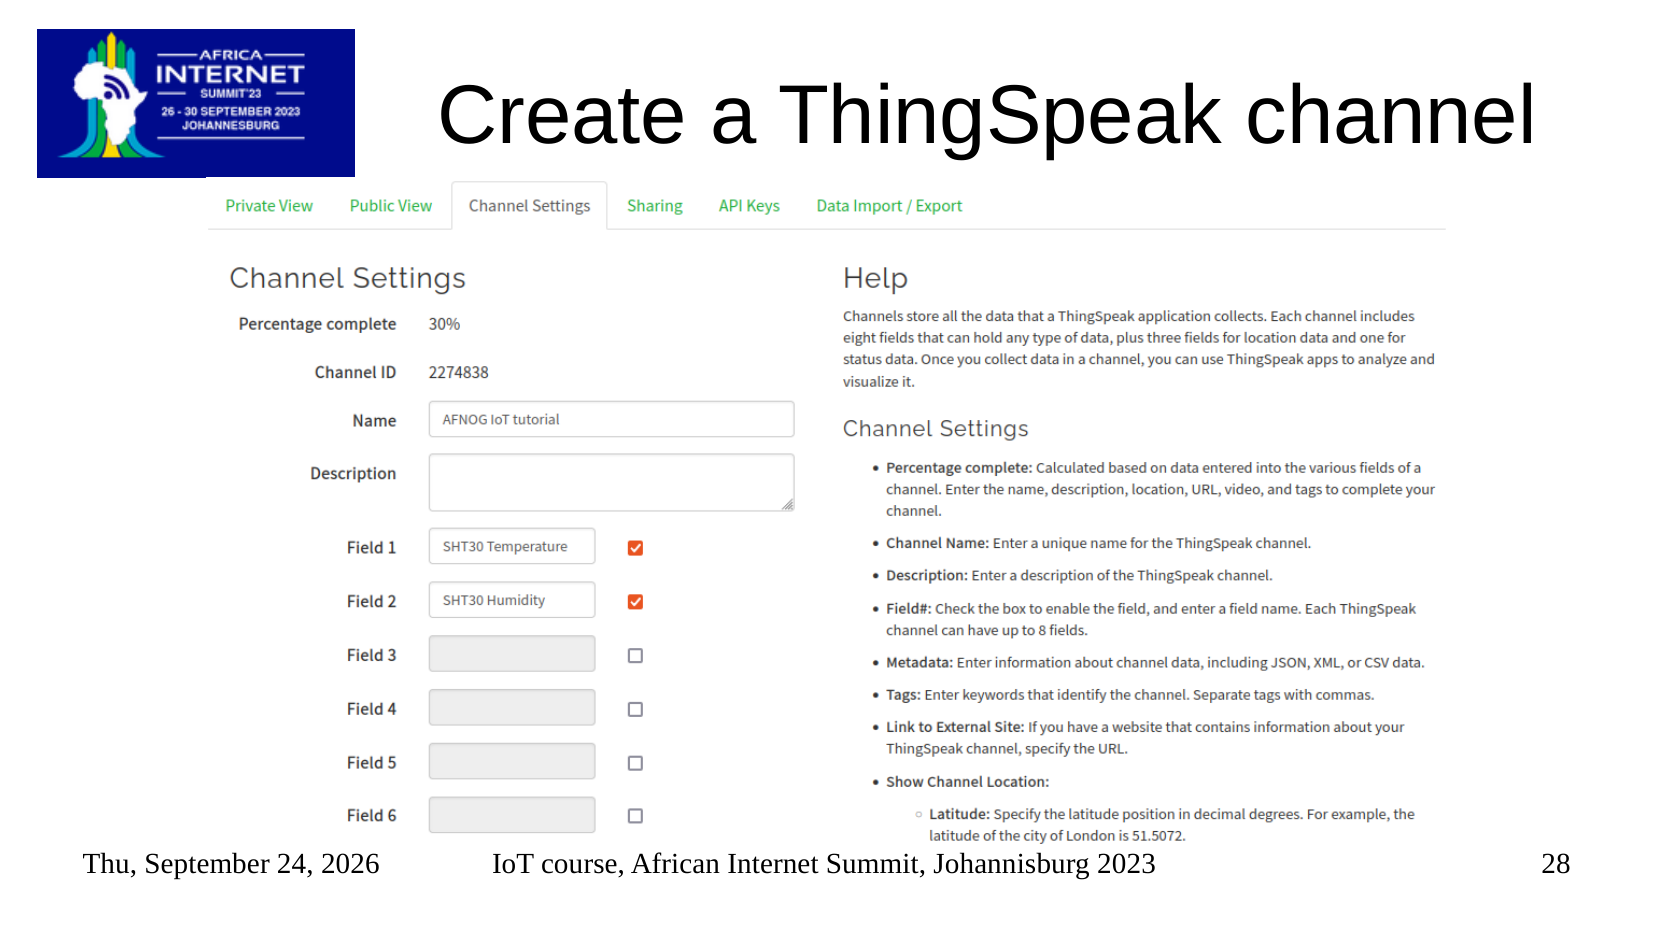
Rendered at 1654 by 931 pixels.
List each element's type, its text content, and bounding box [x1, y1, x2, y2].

title Create a ThingSpeak channel [403, 37, 1571, 193]
picture [37, 29, 1477, 845]
